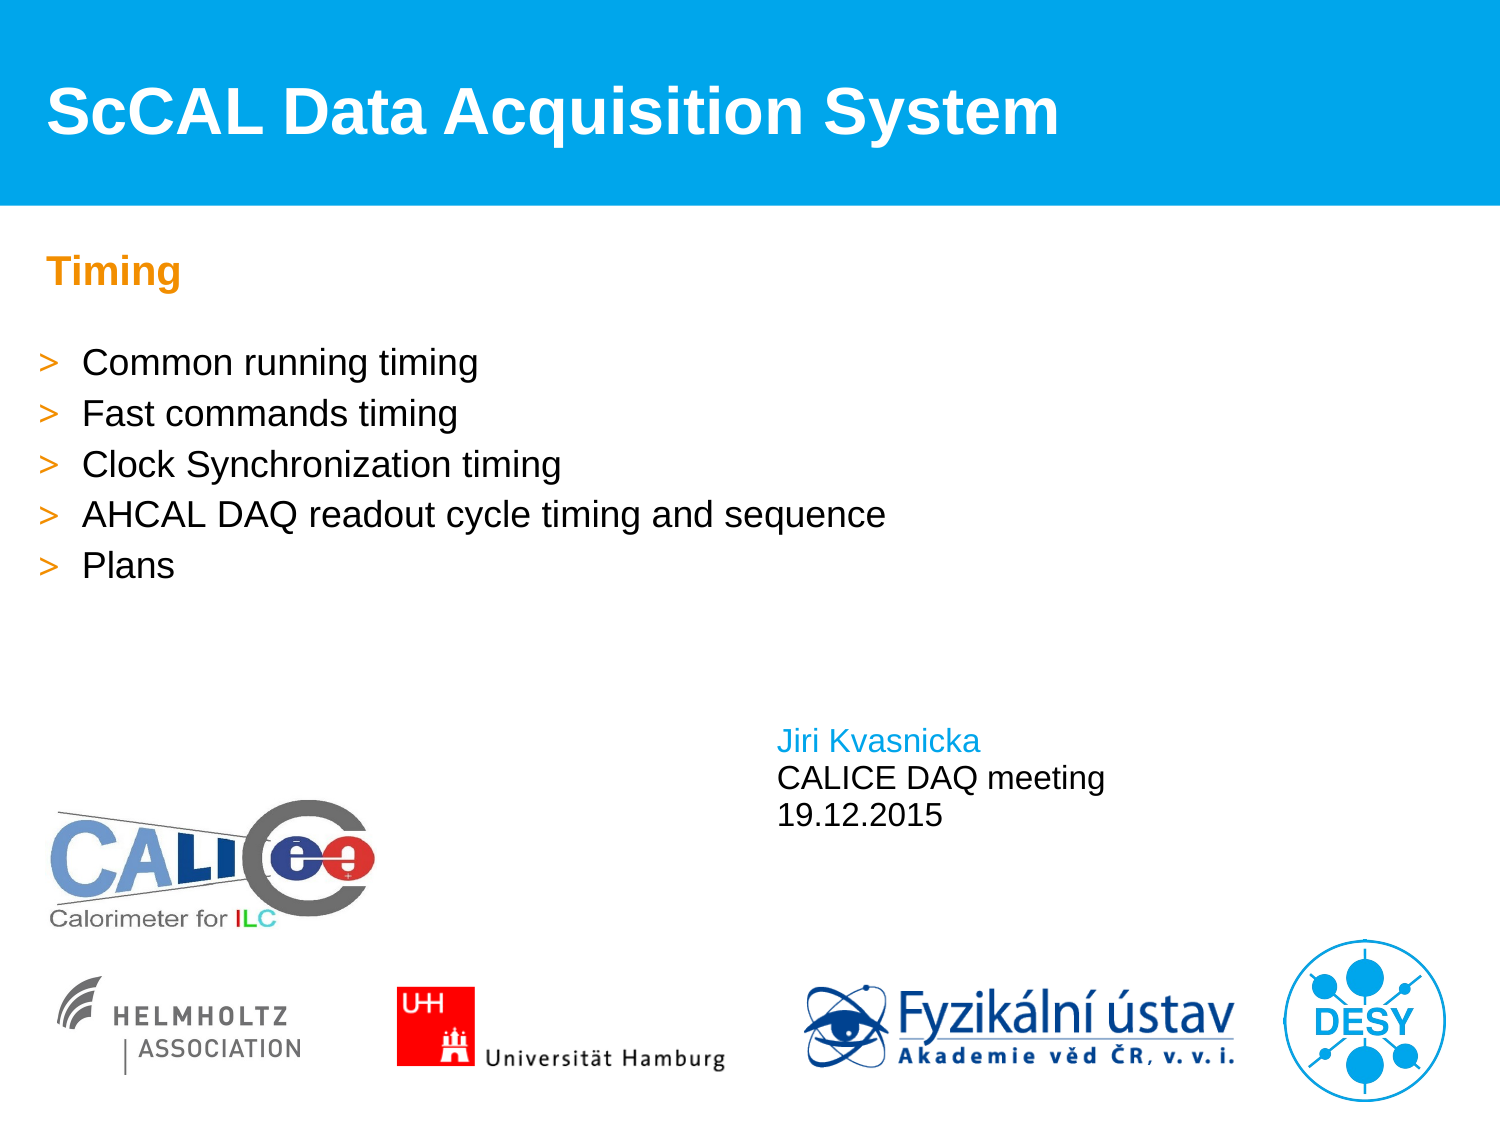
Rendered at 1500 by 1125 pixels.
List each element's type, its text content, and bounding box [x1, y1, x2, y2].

text_box Jiri Kvasnicka CALICE DAQ meeting 19.12.2015 [762, 714, 1446, 842]
picture [1283, 1027, 1351, 1102]
picture [381, 975, 736, 1080]
picture [45, 794, 377, 930]
picture [1379, 1035, 1446, 1102]
picture [57, 976, 300, 1075]
picture [1370, 939, 1446, 1007]
picture [1287, 943, 1443, 1099]
picture [1283, 939, 1360, 1015]
subtitle Timing [46, 231, 1446, 311]
title ScCAL Data Acquisition System [46, 7, 1444, 216]
text_box Common running timing Fast commands timing Clock Synchronization timing AHCAL DAQ readout cycle timing and sequence Plans [23, 333, 916, 647]
picture [788, 974, 1254, 1080]
